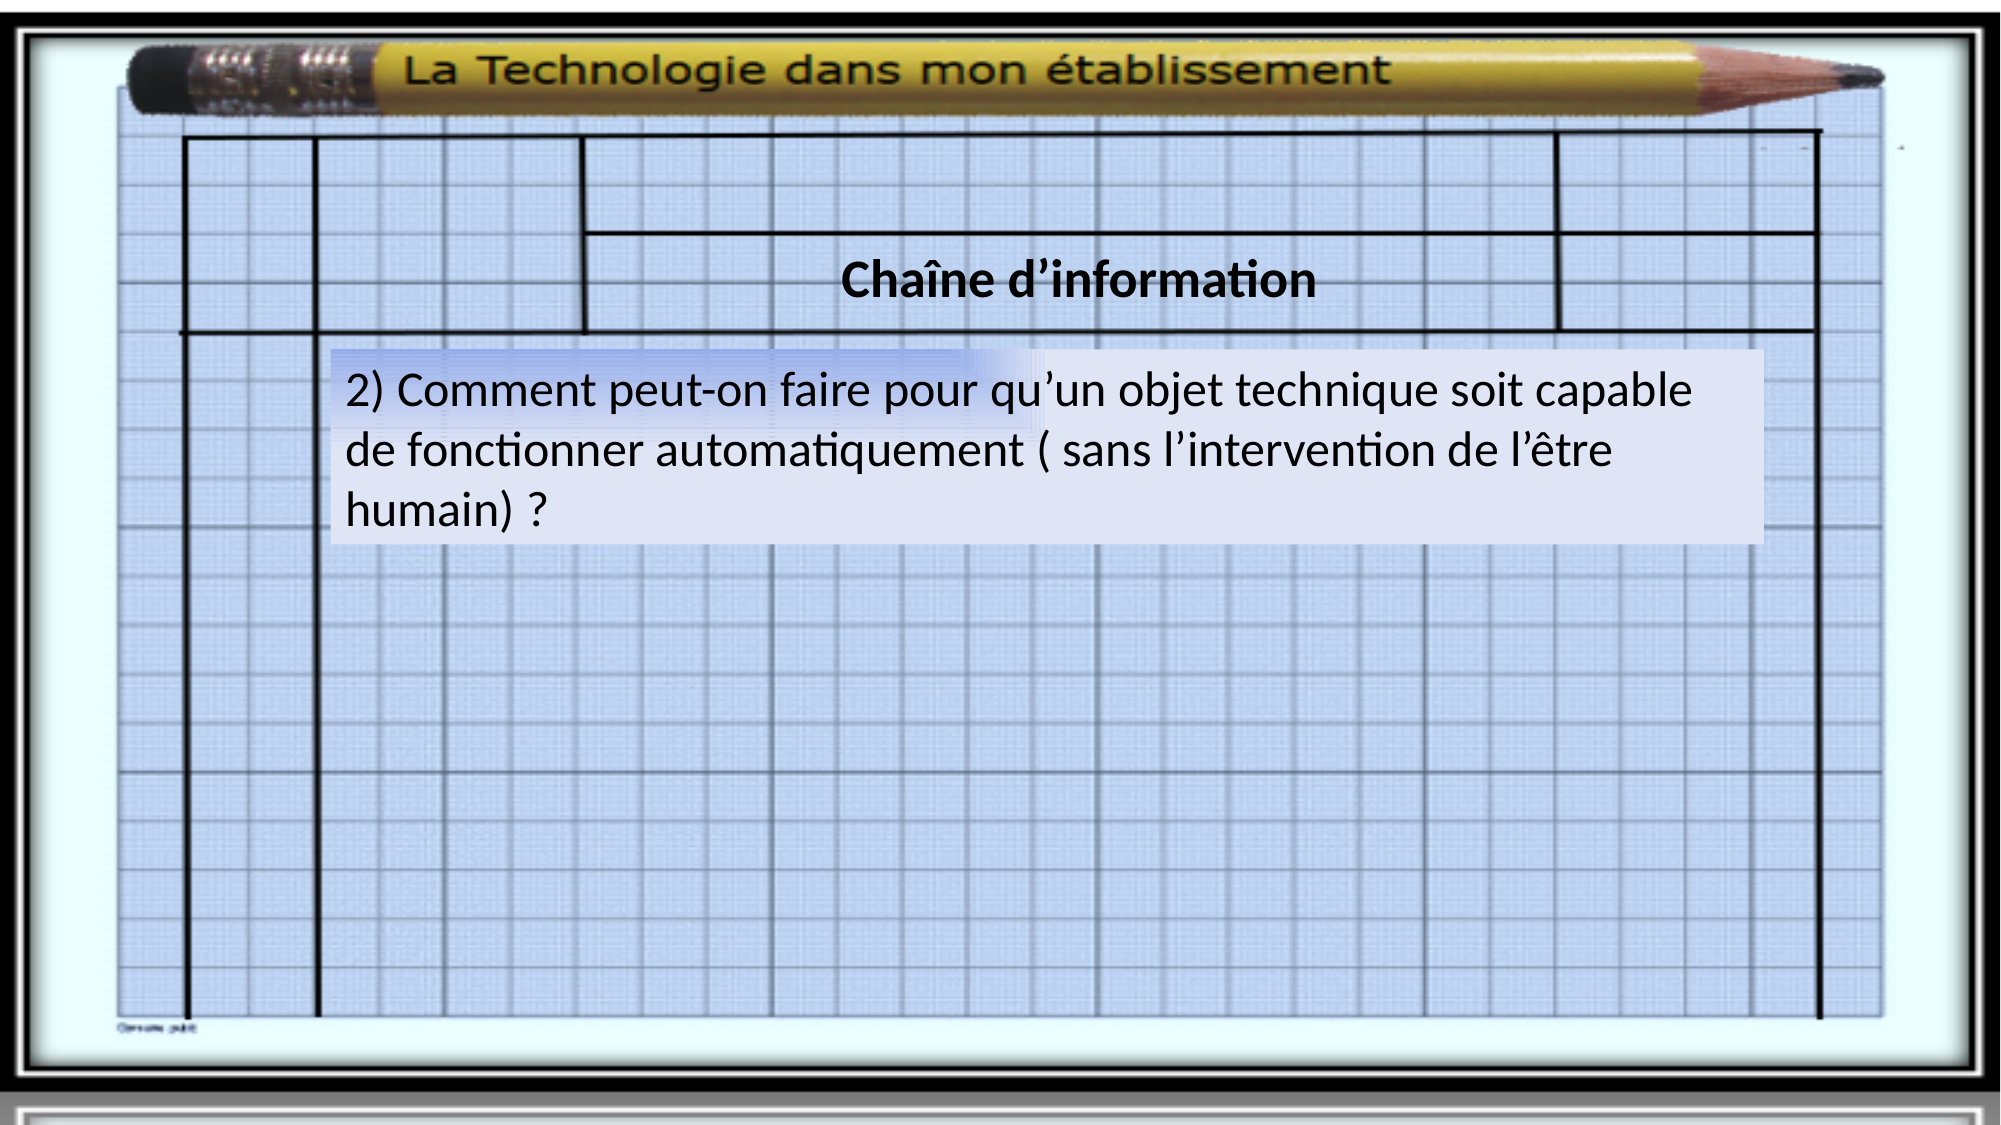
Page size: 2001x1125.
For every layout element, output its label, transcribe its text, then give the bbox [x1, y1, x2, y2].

text_box Chaîne d’information [494, 236, 1665, 316]
text_box 2) Comment peut-on faire pour qu’un objet technique soit capable de fonctionner automatiquement ( sans l’intervention de l’être humain) ? [331, 349, 1764, 544]
picture [0, 0, 2001, 1125]
